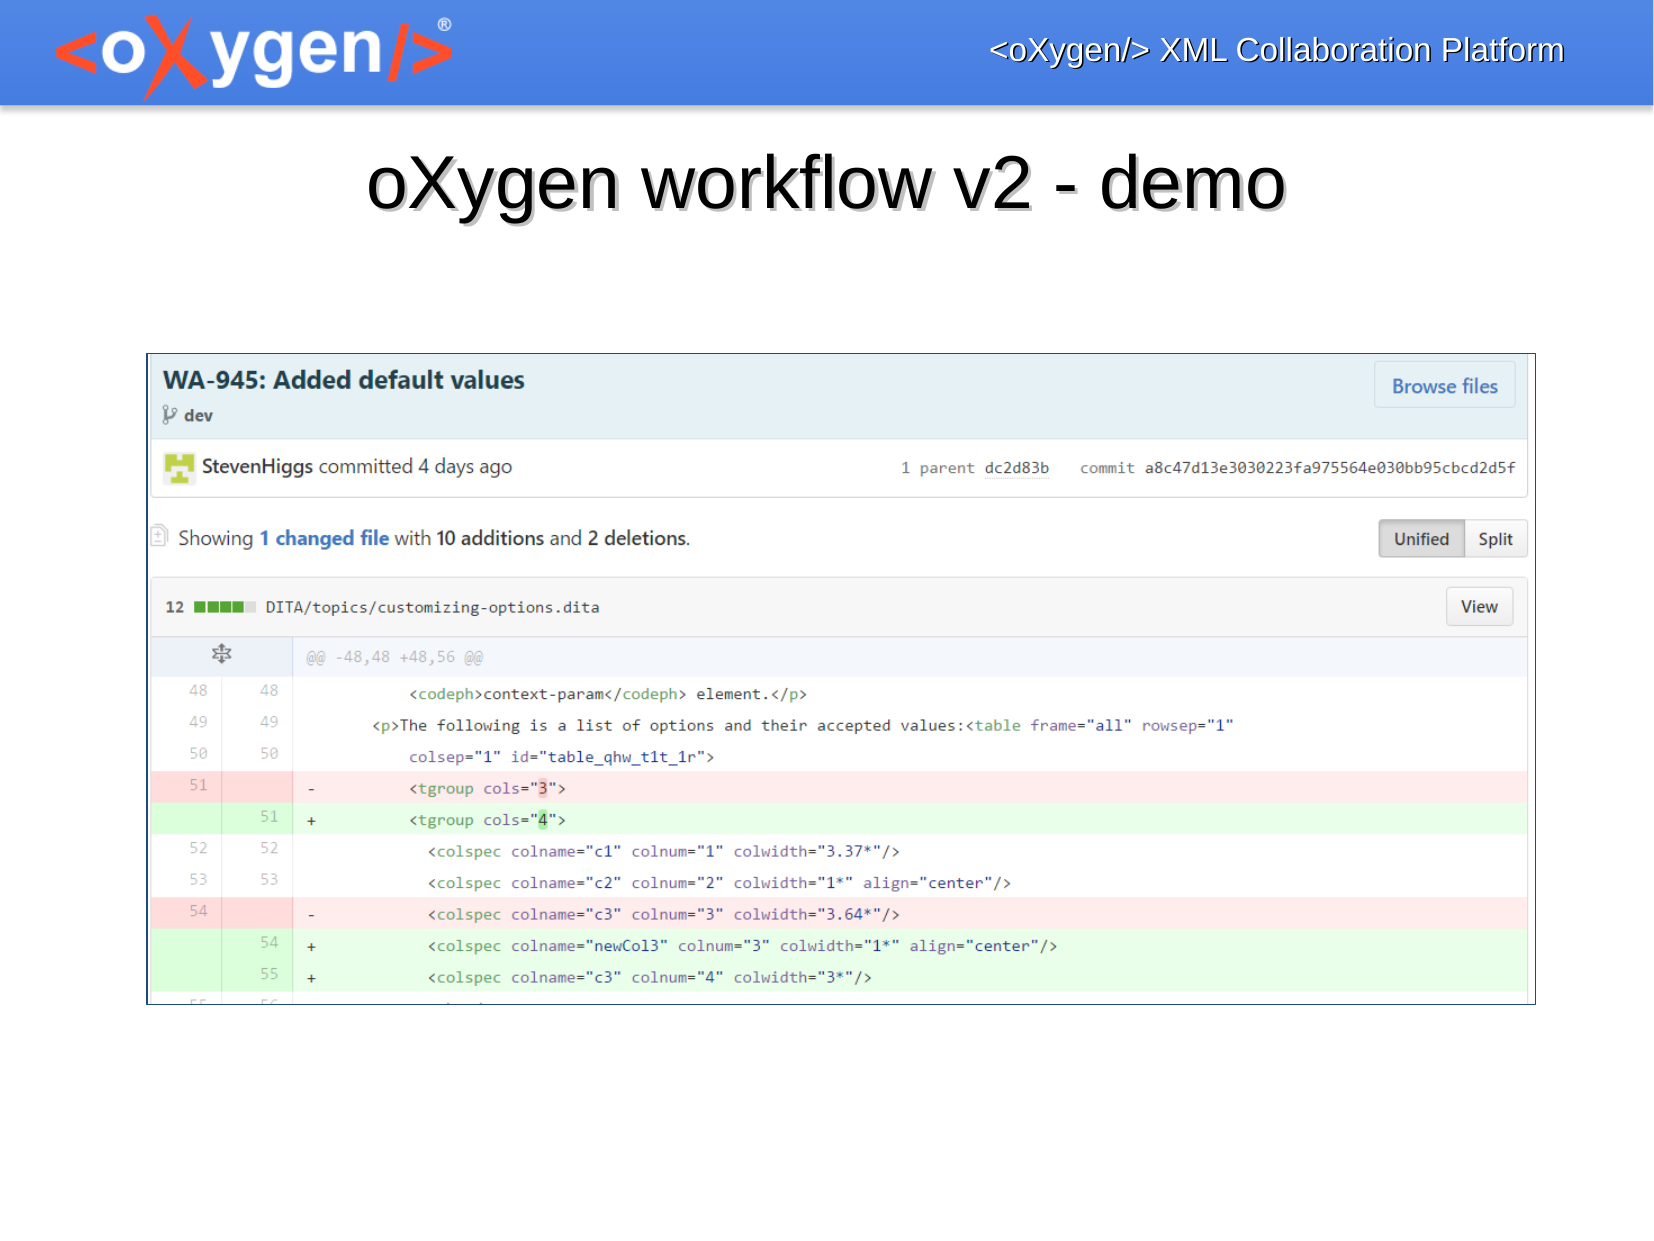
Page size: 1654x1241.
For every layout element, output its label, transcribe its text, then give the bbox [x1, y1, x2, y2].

picture [147, 354, 1535, 1004]
picture [0, 0, 1654, 119]
title oXygen workflow v2 - demo [82, 78, 1571, 287]
